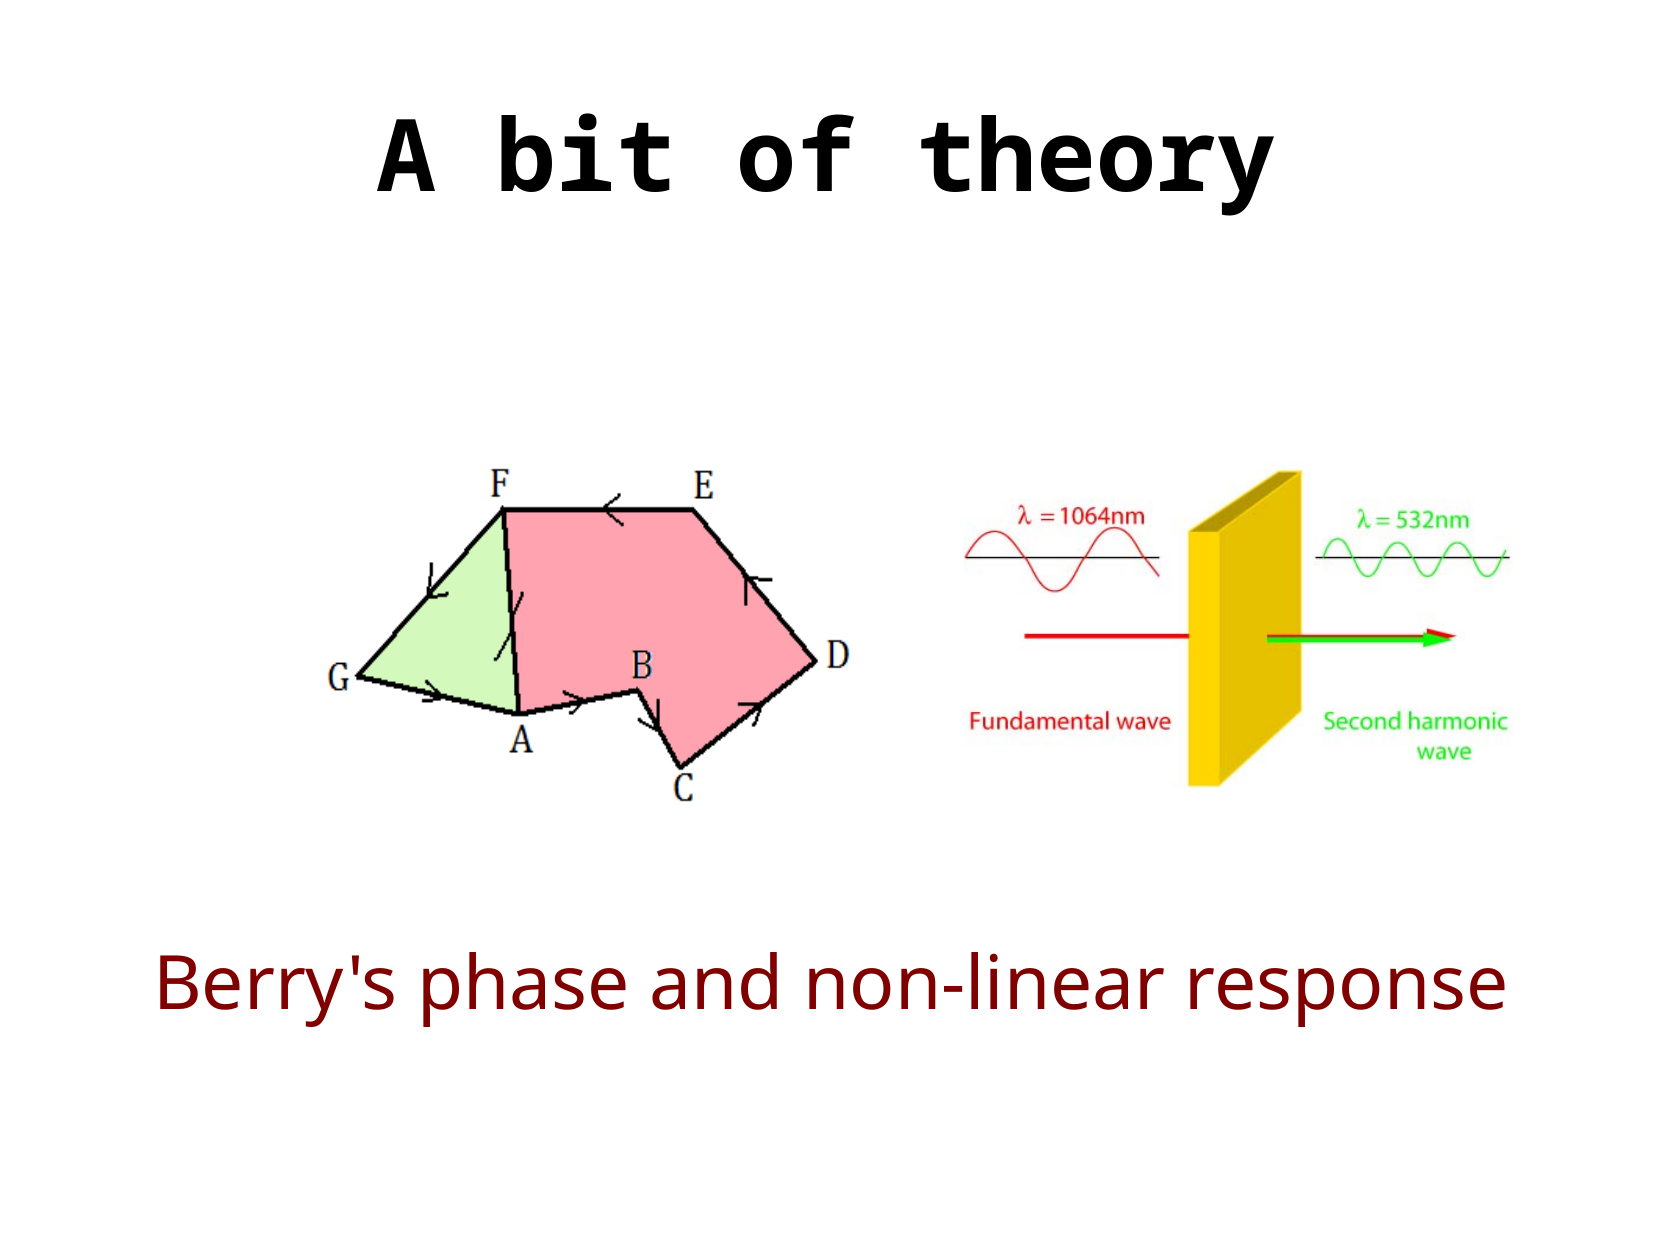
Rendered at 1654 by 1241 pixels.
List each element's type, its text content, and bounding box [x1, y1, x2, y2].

picture [208, 428, 1615, 860]
title Berry's phase and non-linear response [87, 880, 1576, 1080]
title A bit of theory [82, 58, 1571, 248]
